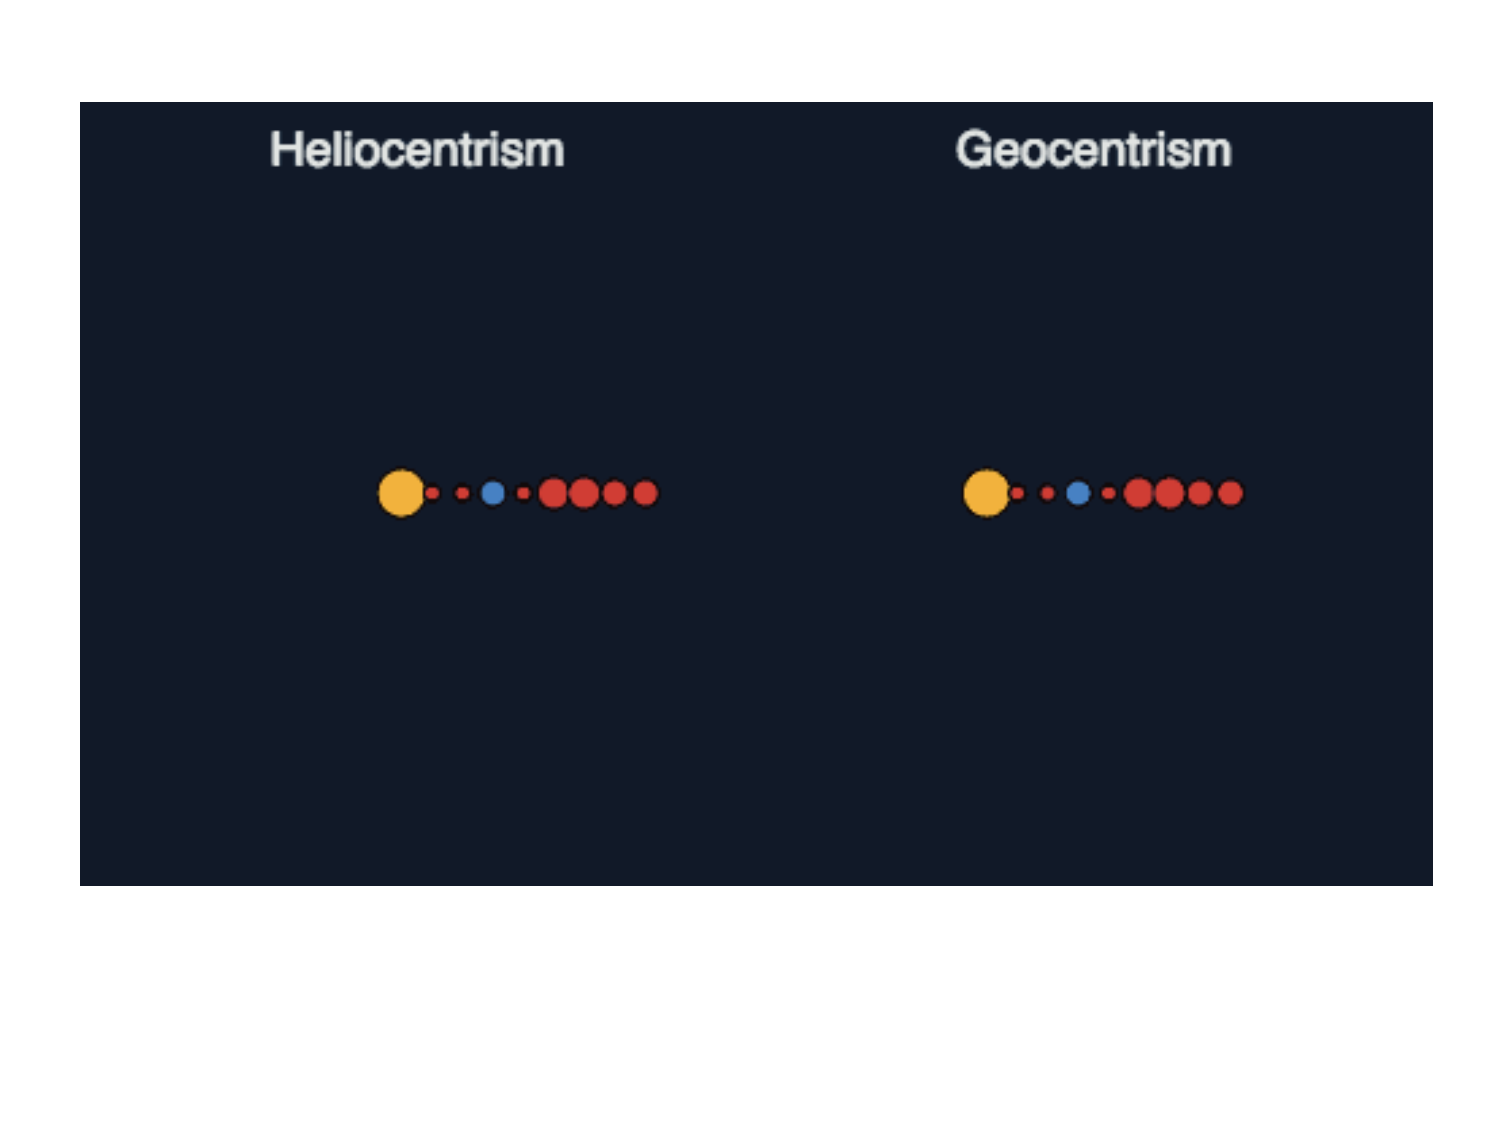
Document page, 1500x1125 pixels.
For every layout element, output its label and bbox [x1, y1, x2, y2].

picture [80, 102, 1433, 886]
